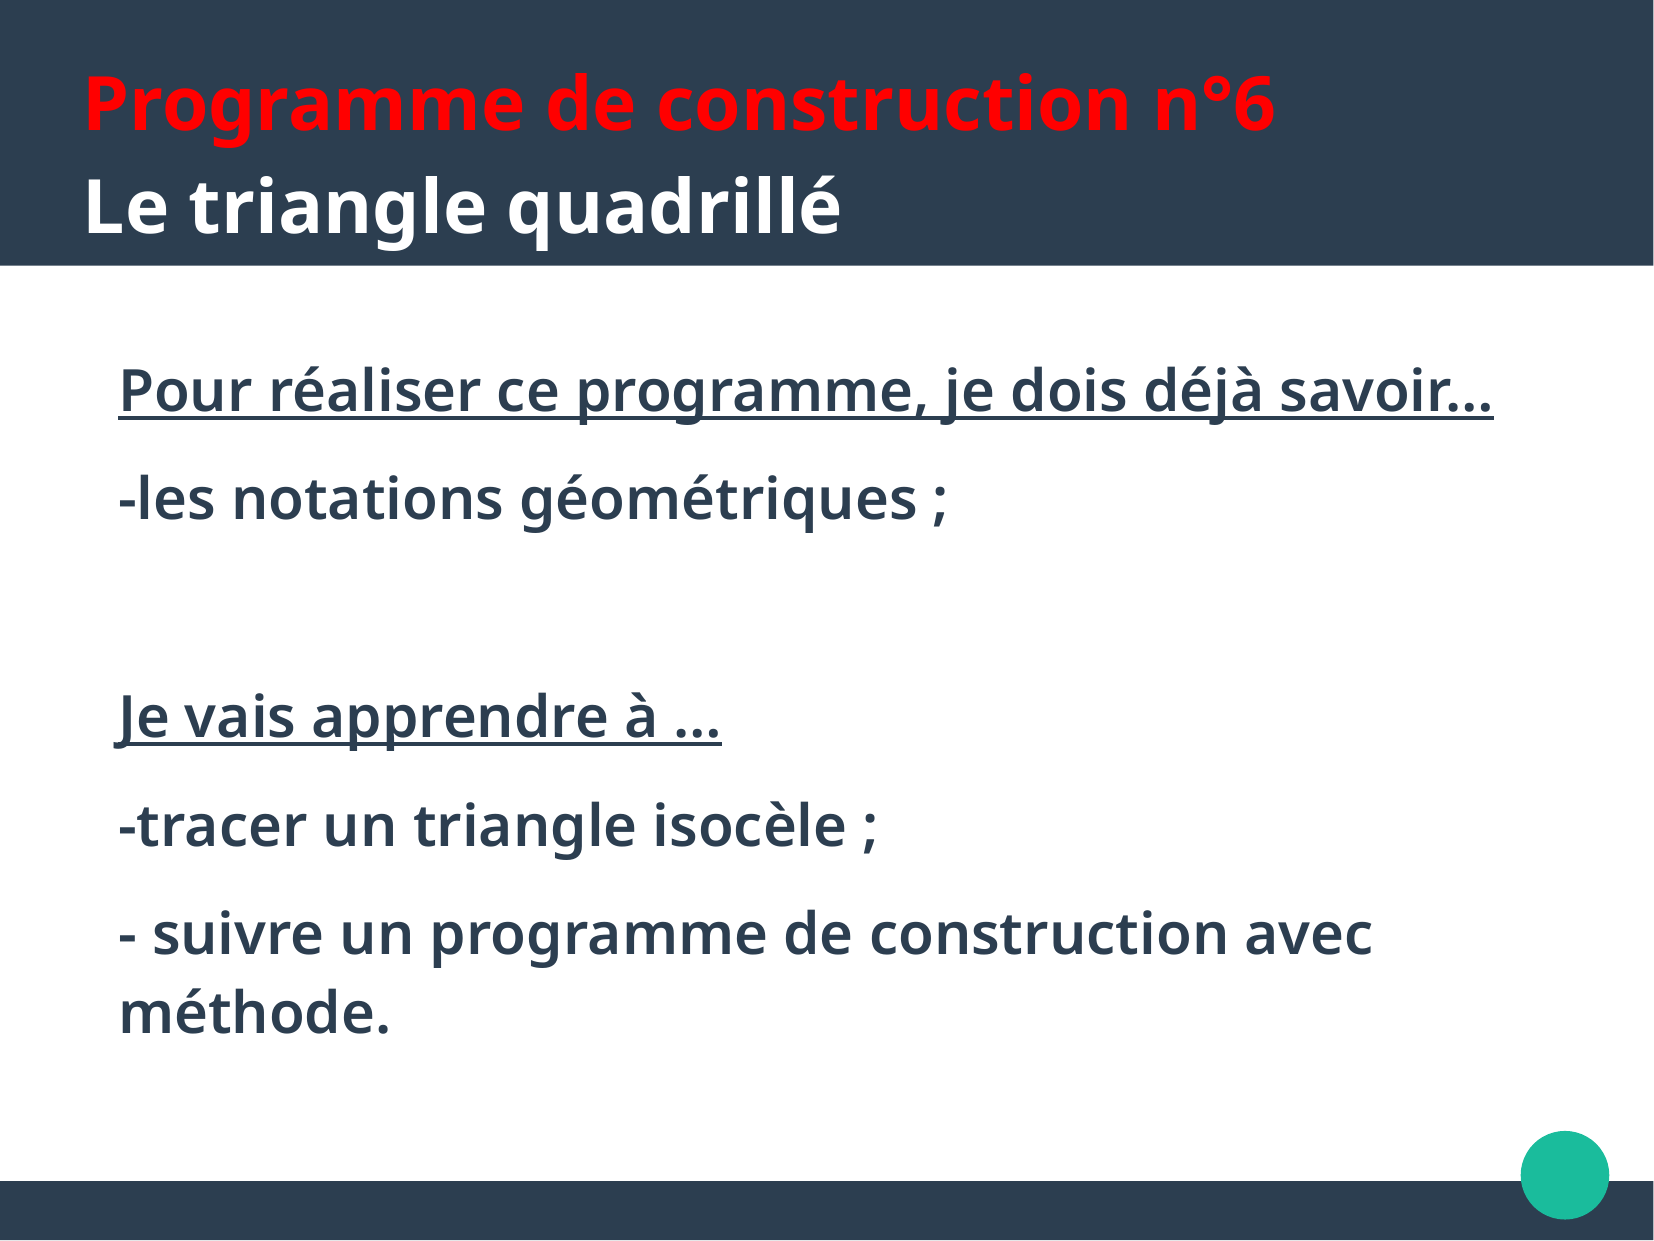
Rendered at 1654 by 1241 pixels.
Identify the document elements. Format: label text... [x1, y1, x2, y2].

list Pour réaliser ce programme, je dois déjà savoir… -les notations géométriques ; Je vais apprendre à … -tracer un triangle isocèle ; - suivre un programme de construction avec méthode. [47, 348, 1571, 1040]
title Programme de construction n°6 Le triangle quadrillé [82, 49, 1571, 257]
